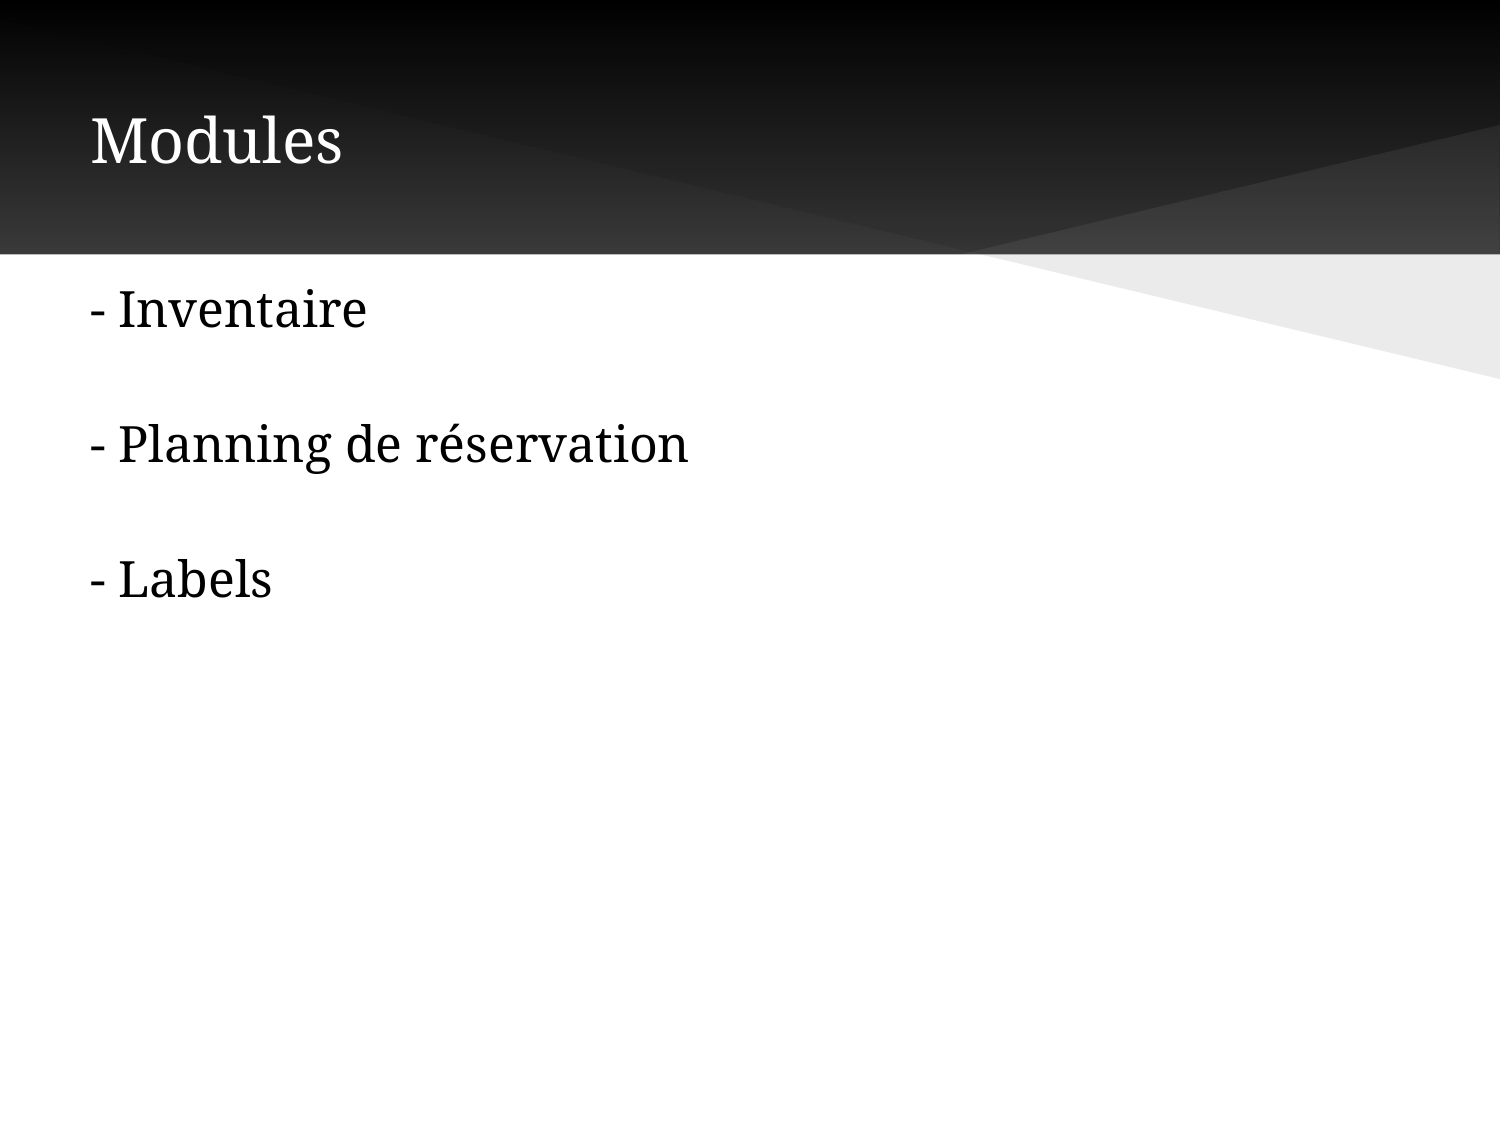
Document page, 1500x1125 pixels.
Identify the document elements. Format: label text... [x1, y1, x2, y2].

list - Inventaire - Planning de réservation - Labels [75, 262, 1425, 1078]
title Modules [75, 45, 1425, 233]
